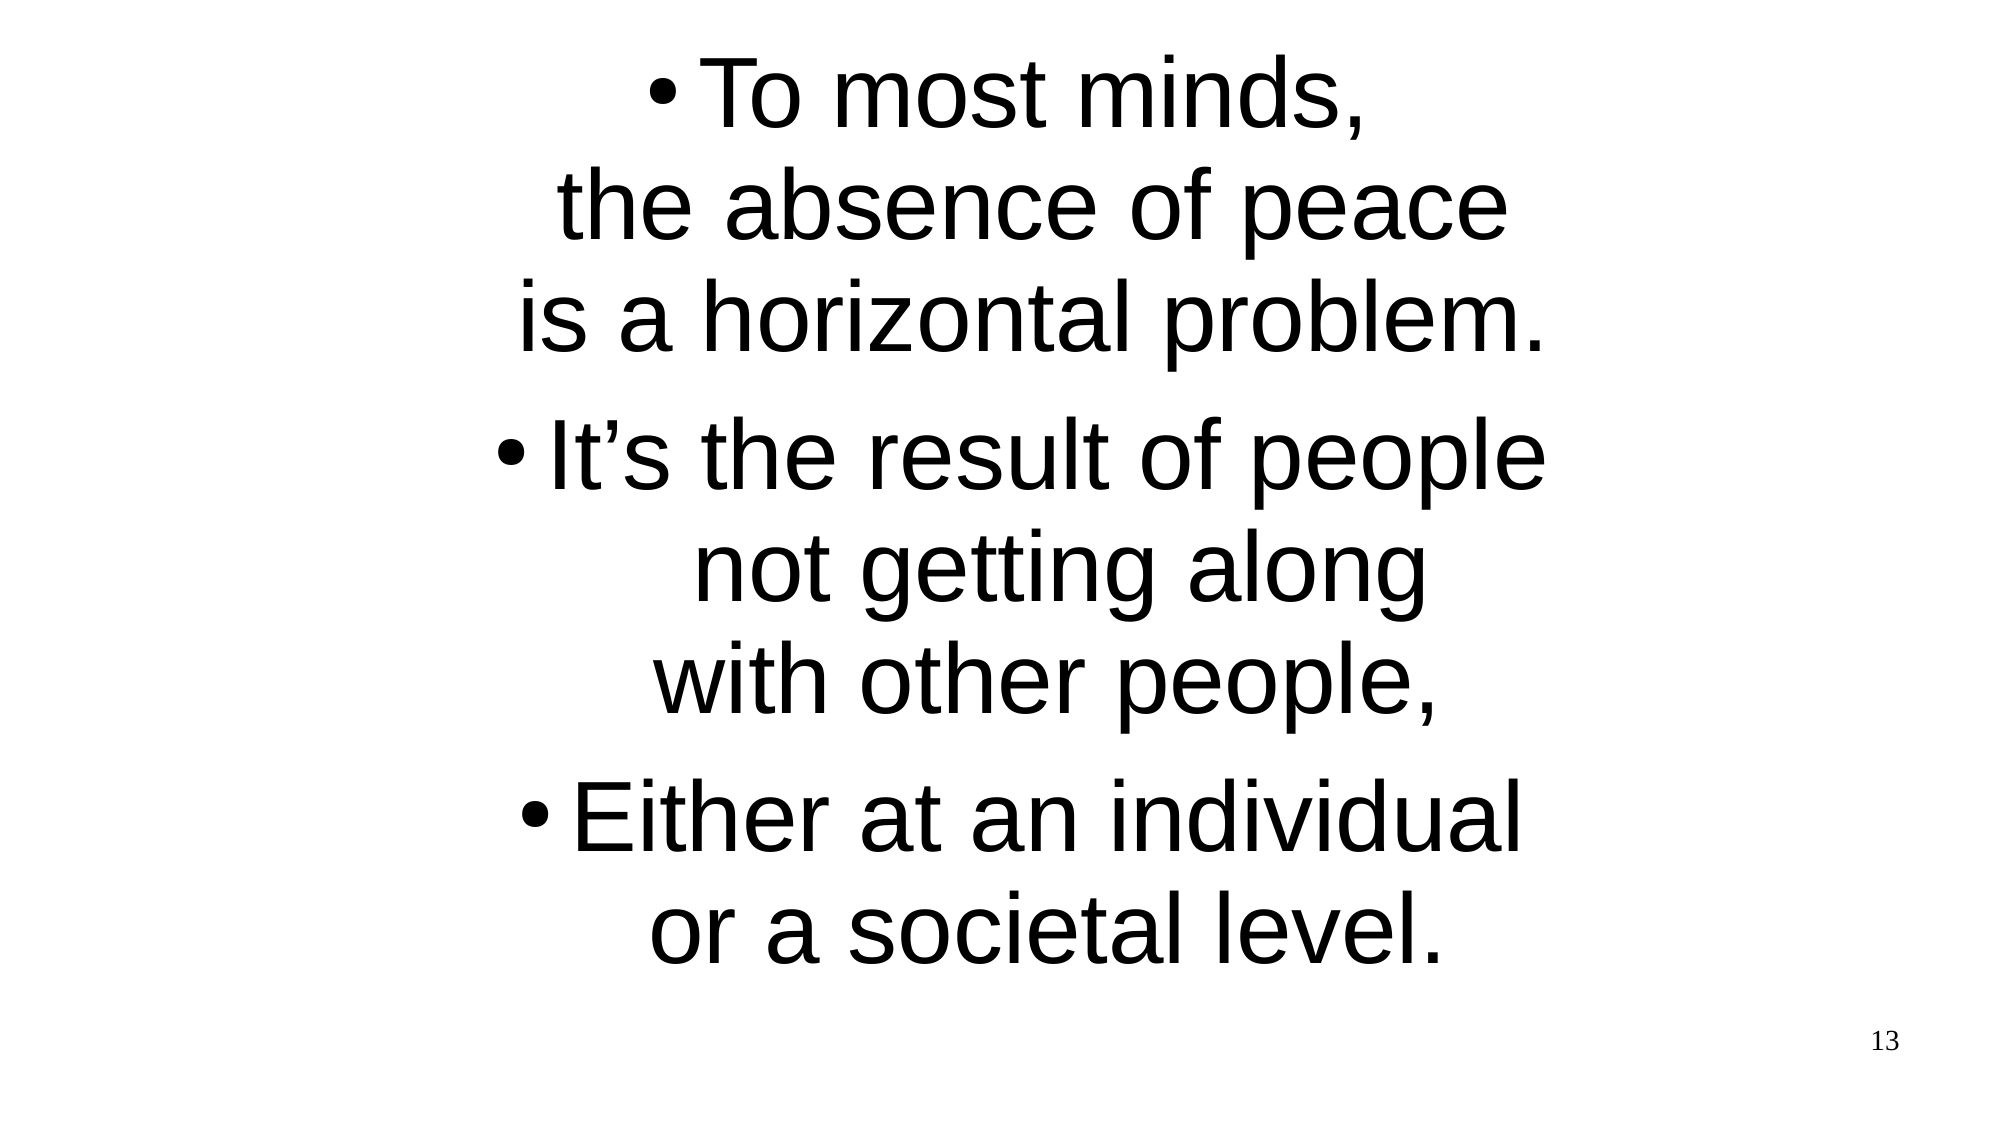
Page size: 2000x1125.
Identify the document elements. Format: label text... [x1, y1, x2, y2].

list To most minds, the absence of peace is a horizontal problem. It’s the result of people not getting along with other people, Either at an individual or a societal level. [37, 37, 1988, 1088]
